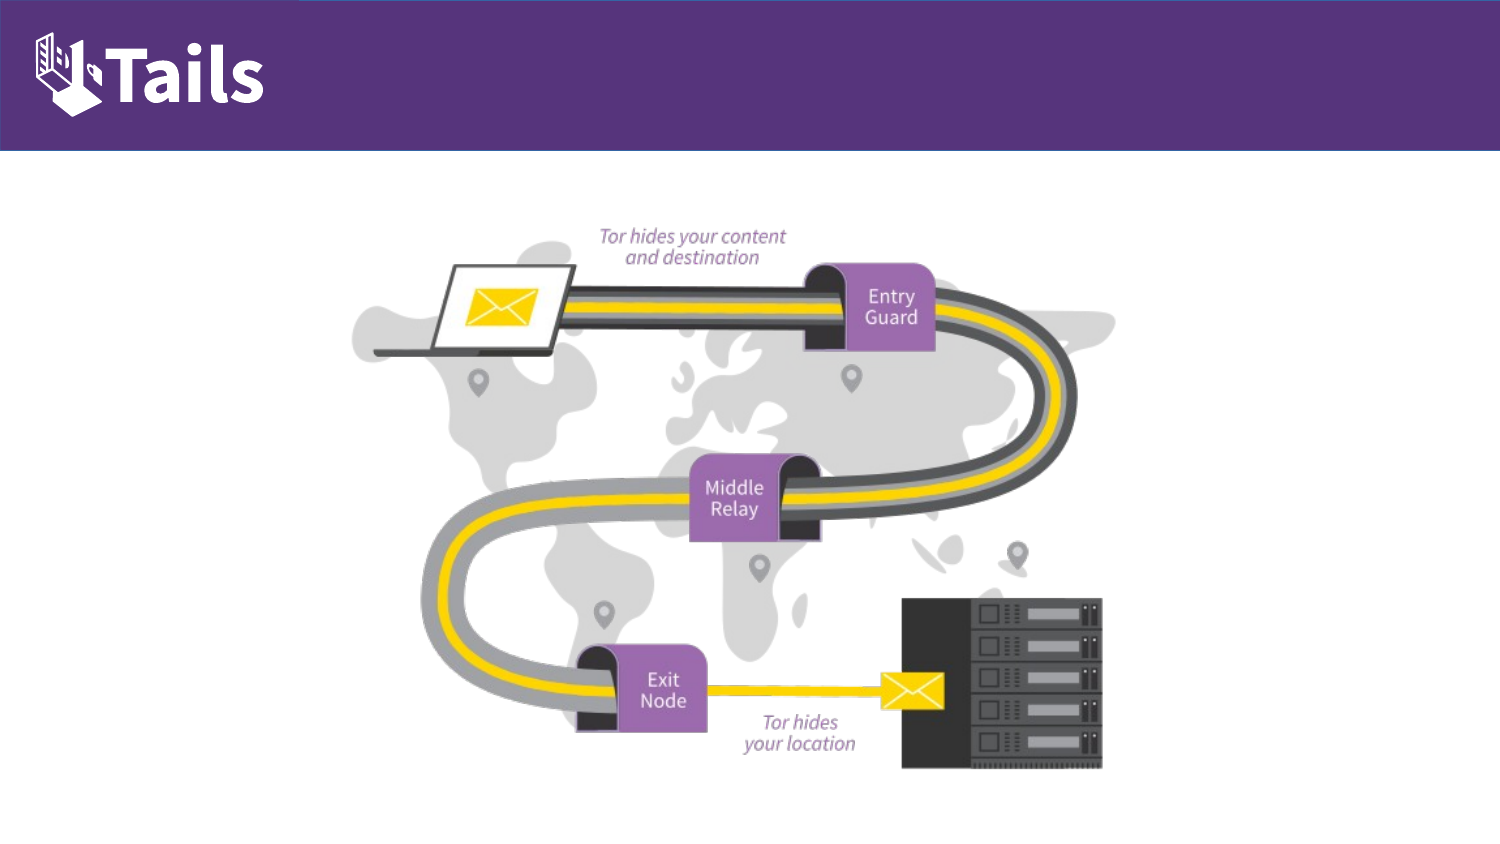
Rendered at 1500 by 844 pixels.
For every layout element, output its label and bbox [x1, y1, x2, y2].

picture [348, 203, 1130, 790]
